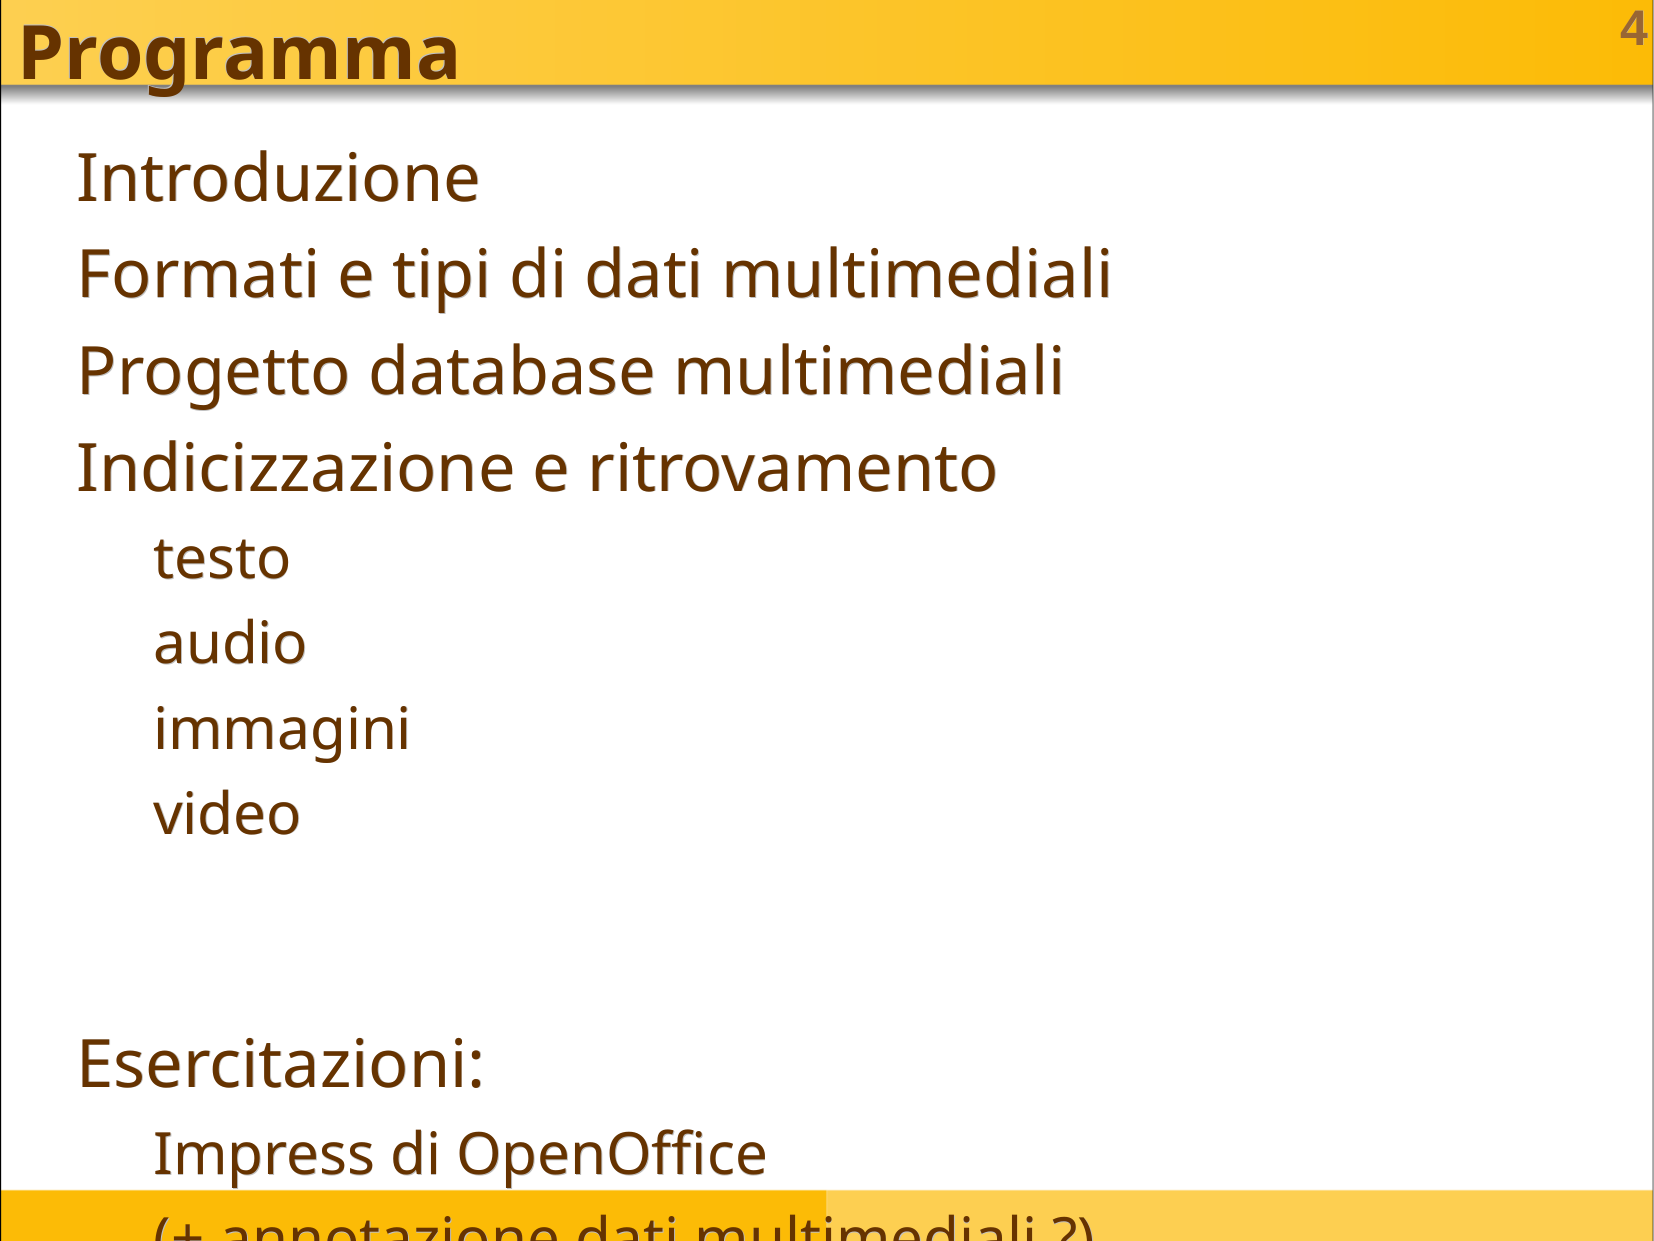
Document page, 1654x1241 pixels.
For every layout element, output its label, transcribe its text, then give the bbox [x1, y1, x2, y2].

picture [501, 1233, 517, 1241]
picture [900, 1232, 915, 1240]
picture [866, 1232, 881, 1241]
picture [725, 1232, 739, 1241]
picture [536, 1232, 551, 1240]
list Introduzione Formati e tipi di dati multimediali Progetto database multimediali Indicizzazione e ritrovamento testo audio immagini video Esercitazioni: Impress di OpenOffice (+ annotazione dati multimediali ?) [59, 129, 1595, 1149]
picture [465, 1232, 482, 1241]
picture [262, 1233, 278, 1241]
picture [705, 1232, 719, 1241]
title Programma [0, 0, 1477, 87]
picture [933, 1232, 949, 1241]
picture [846, 1232, 861, 1241]
picture [0, 0, 1654, 1241]
picture [584, 1232, 601, 1241]
picture [298, 1233, 314, 1241]
picture [333, 1232, 350, 1241]
